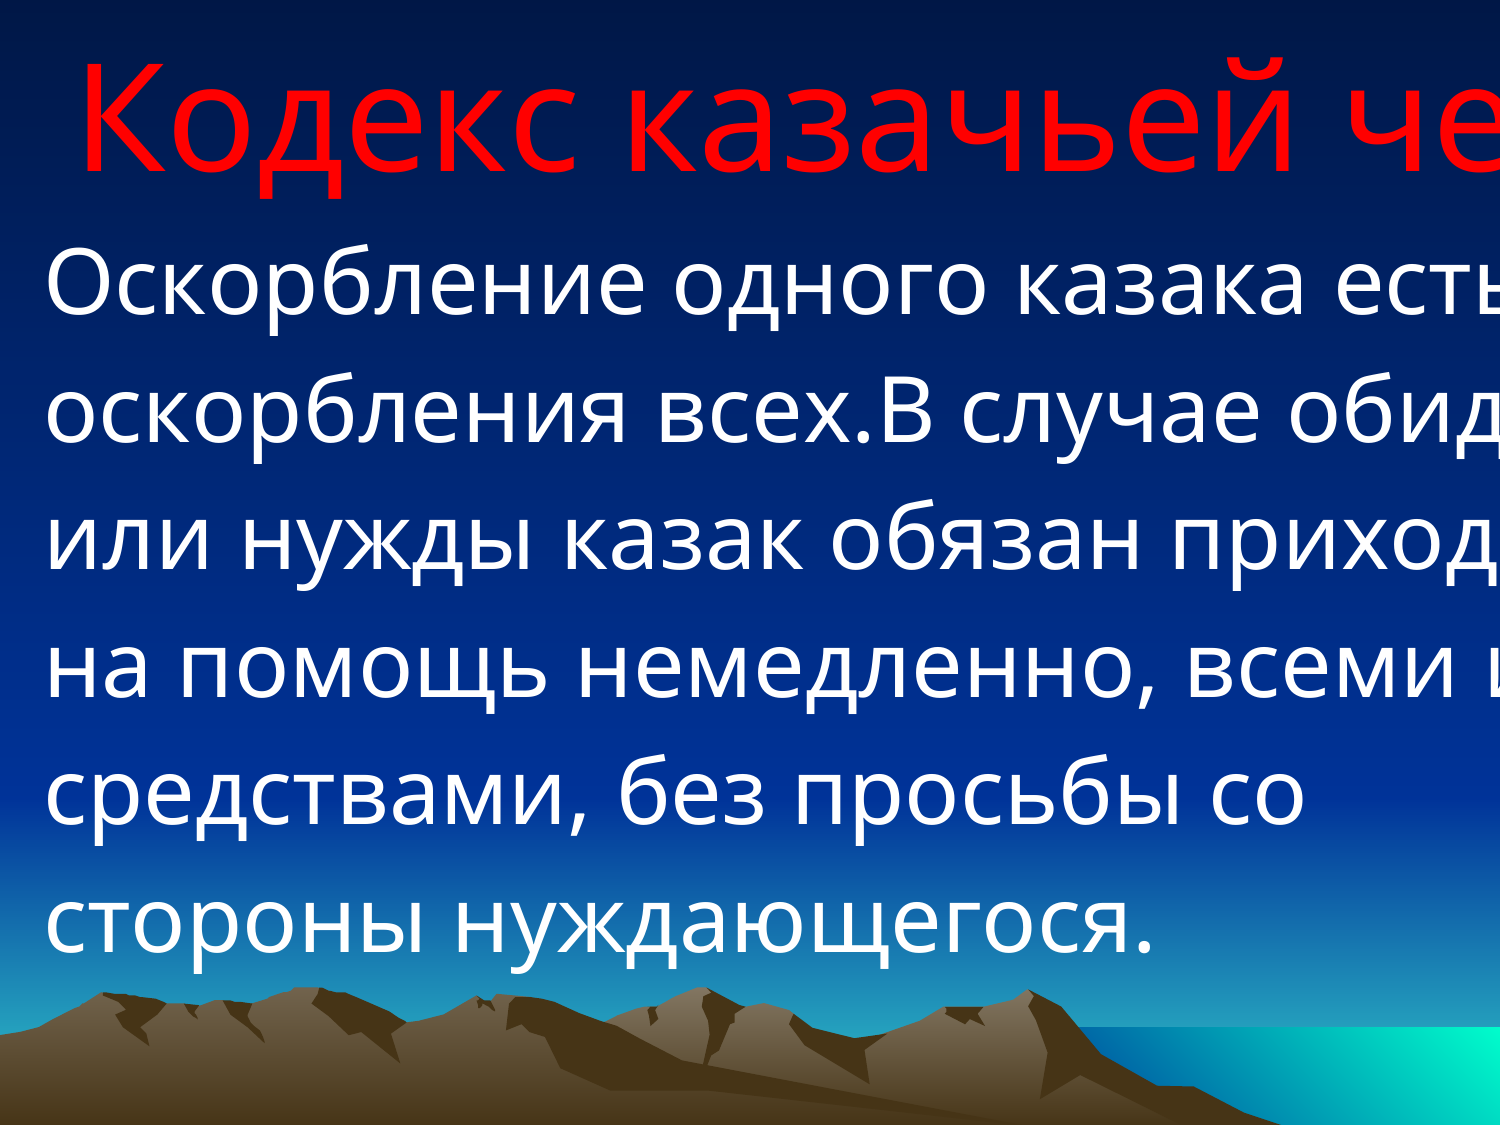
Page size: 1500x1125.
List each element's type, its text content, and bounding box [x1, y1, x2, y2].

text_box Оскорбление одного казака есть оскорбления всех.В случае обиды или нужды казак обязан приходить на помощь немедленно, всеми и средствами, без просьбы со стороны нуждающегося. [28, 206, 1480, 1034]
text_box Кодекс казачьей чести. [59, 0, 1398, 206]
